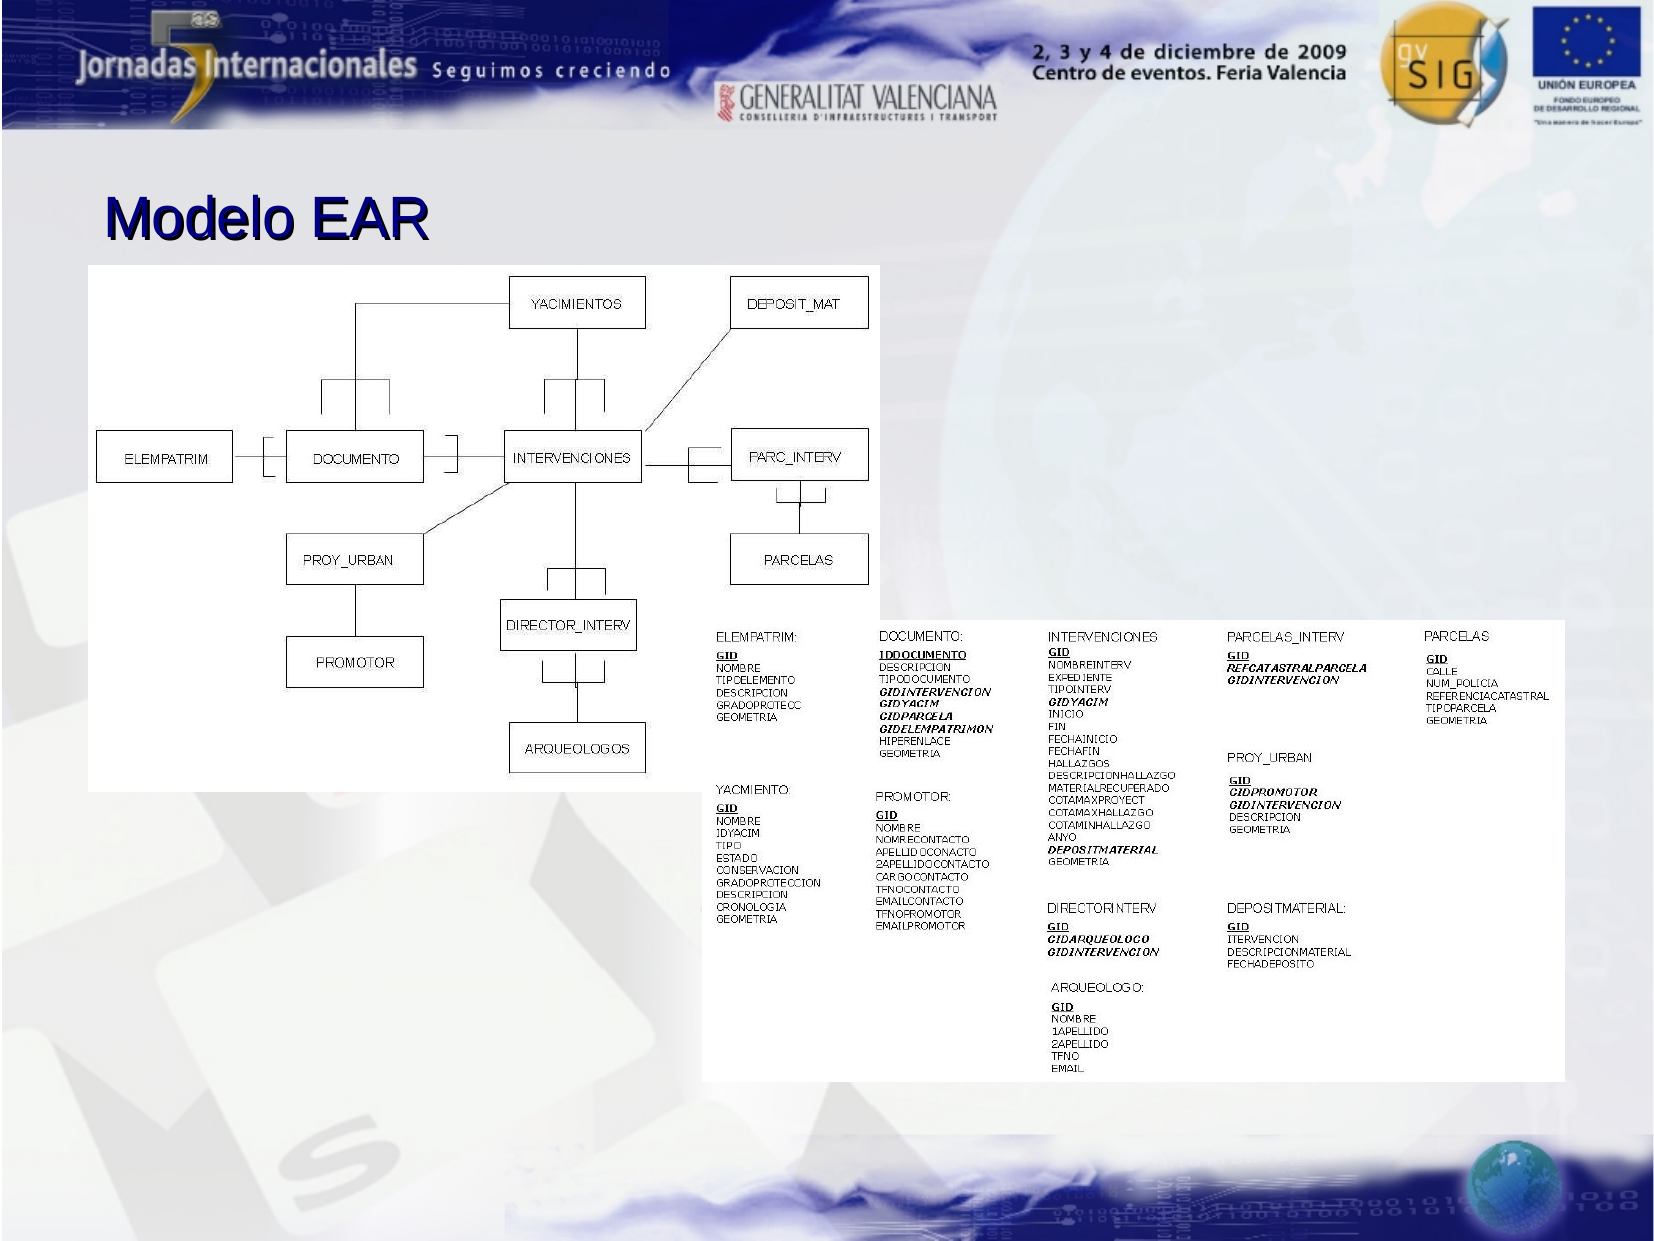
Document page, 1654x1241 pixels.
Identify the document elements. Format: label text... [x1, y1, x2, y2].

text_box Modelo EAR [88, 177, 768, 257]
picture [2, 0, 1654, 1241]
